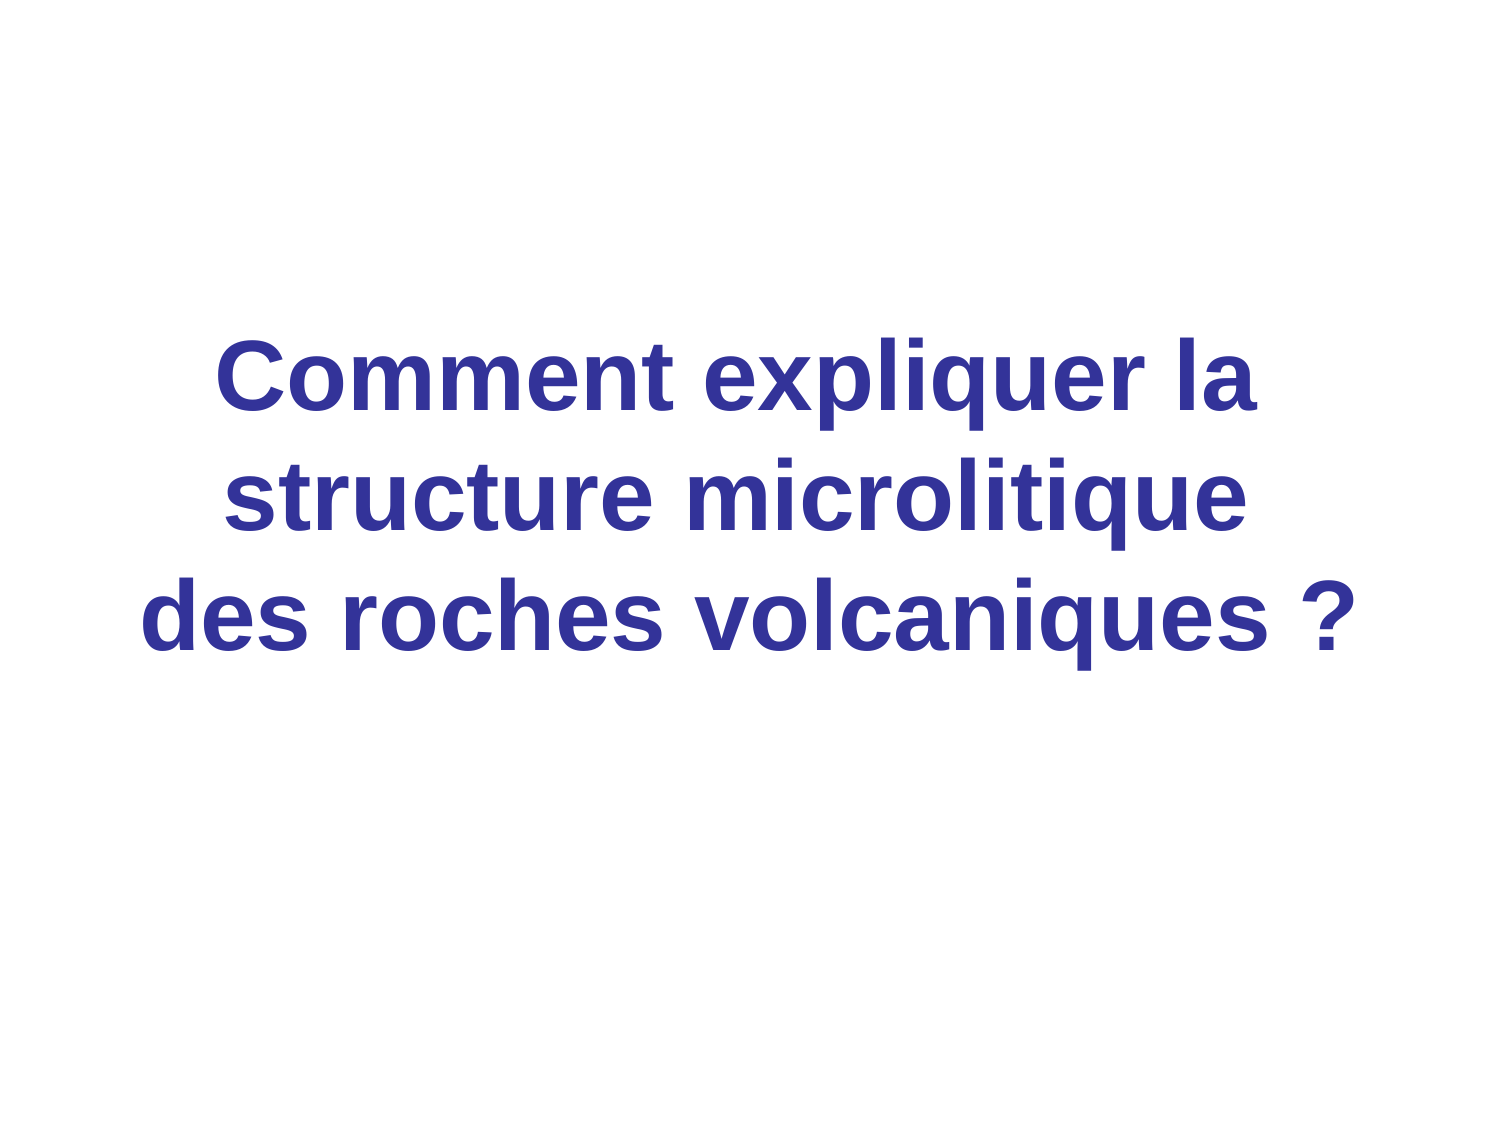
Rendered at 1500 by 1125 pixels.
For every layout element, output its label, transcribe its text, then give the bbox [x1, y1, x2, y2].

title Comment expliquer la structure microlitique des roches volcaniques ? [0, 303, 1500, 679]
